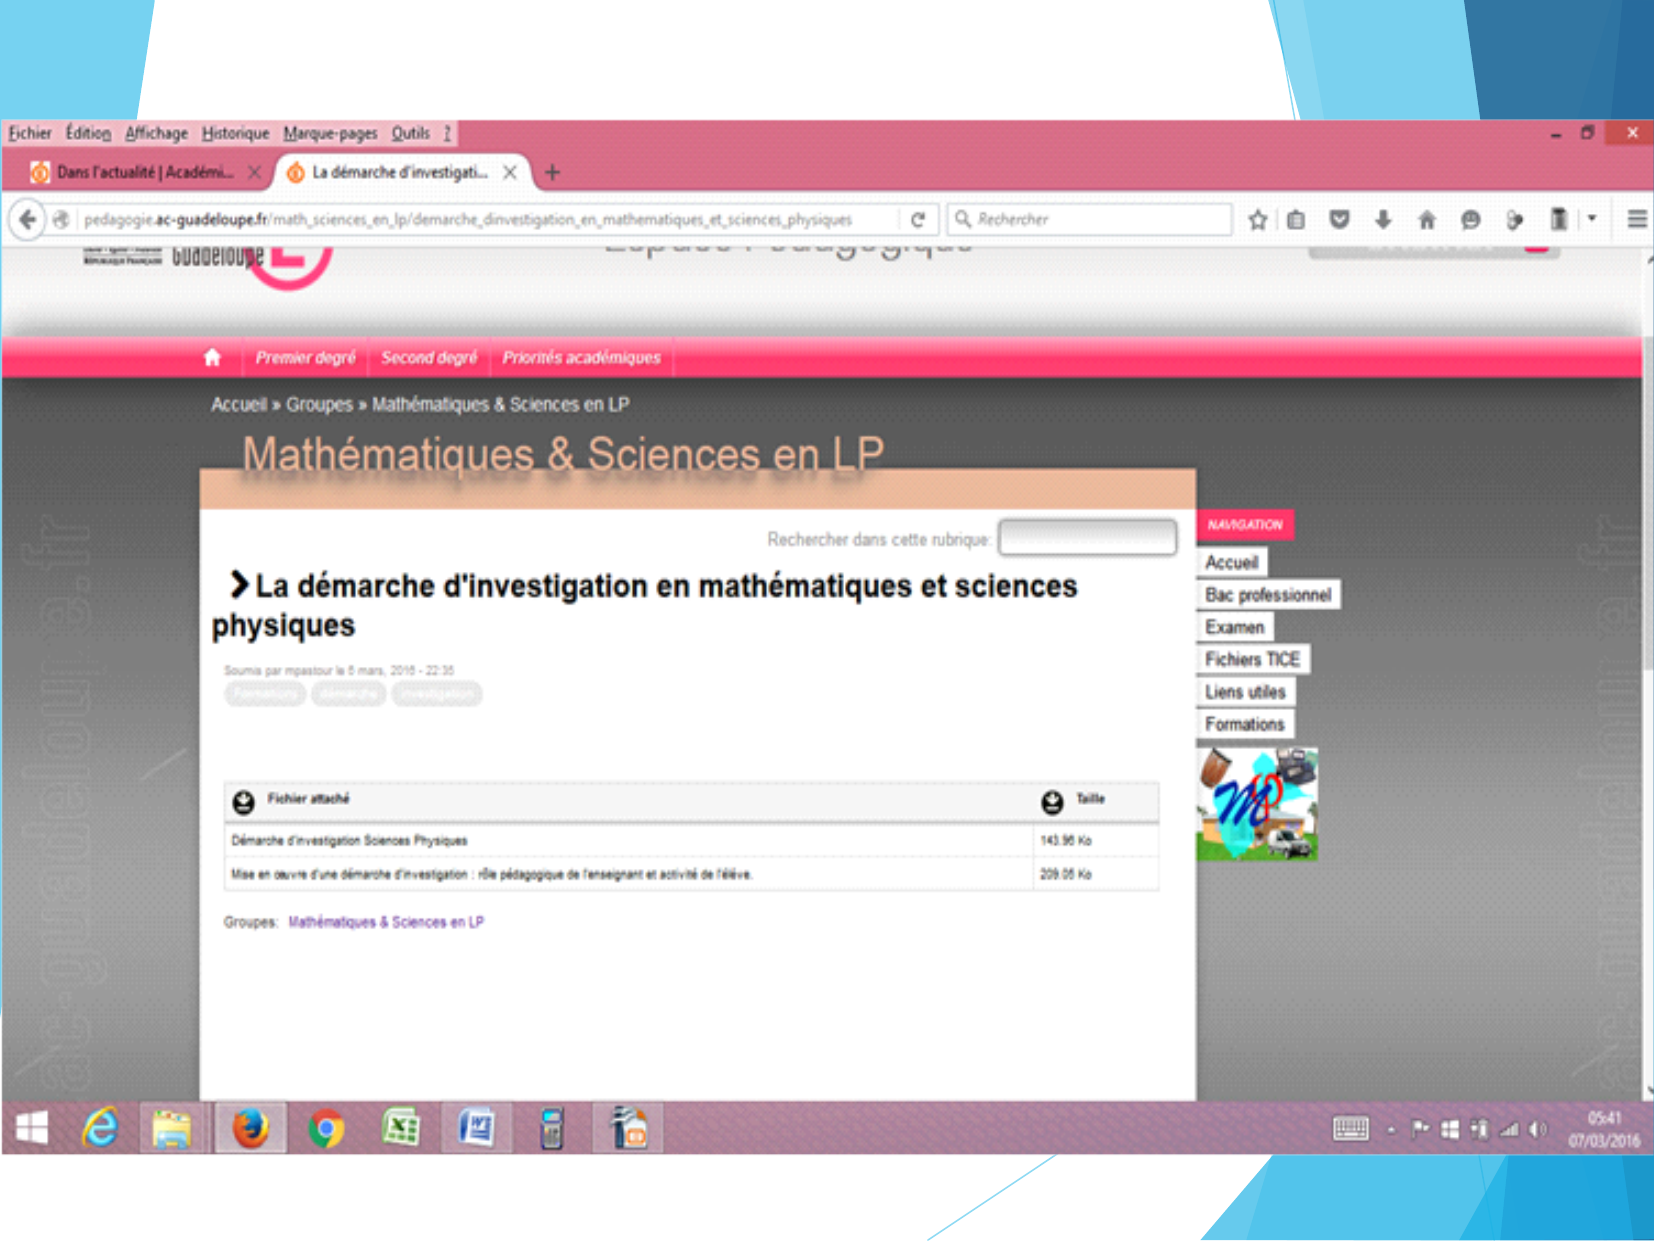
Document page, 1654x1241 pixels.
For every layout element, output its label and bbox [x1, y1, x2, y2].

picture [0, 118, 1654, 1158]
